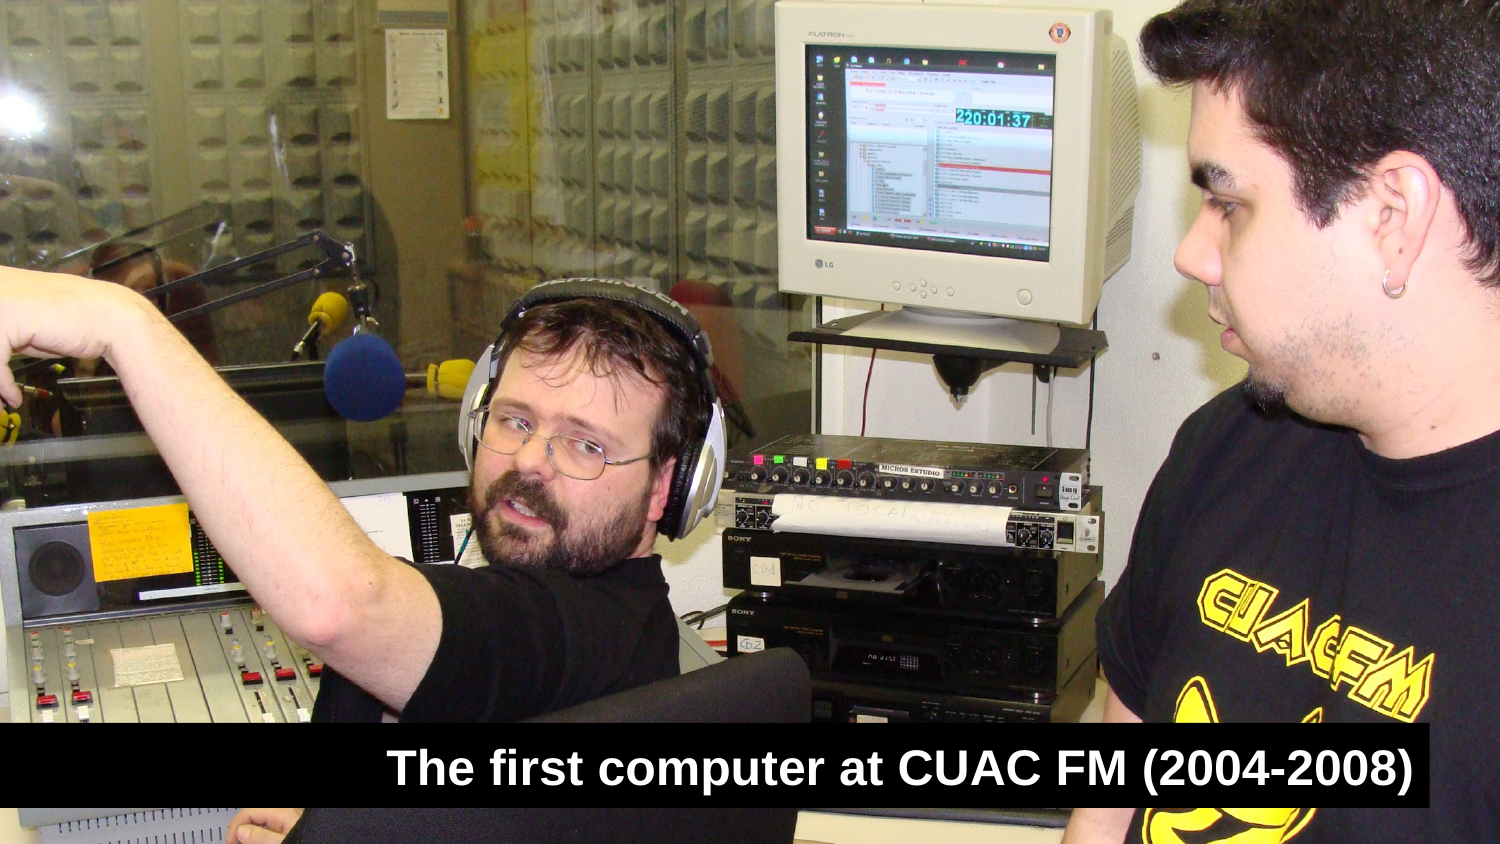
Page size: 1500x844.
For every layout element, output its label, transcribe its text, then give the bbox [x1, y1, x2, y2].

list The first computer at CUAC FM (2004-2008) [0, 722, 1430, 808]
picture [0, 0, 1500, 844]
